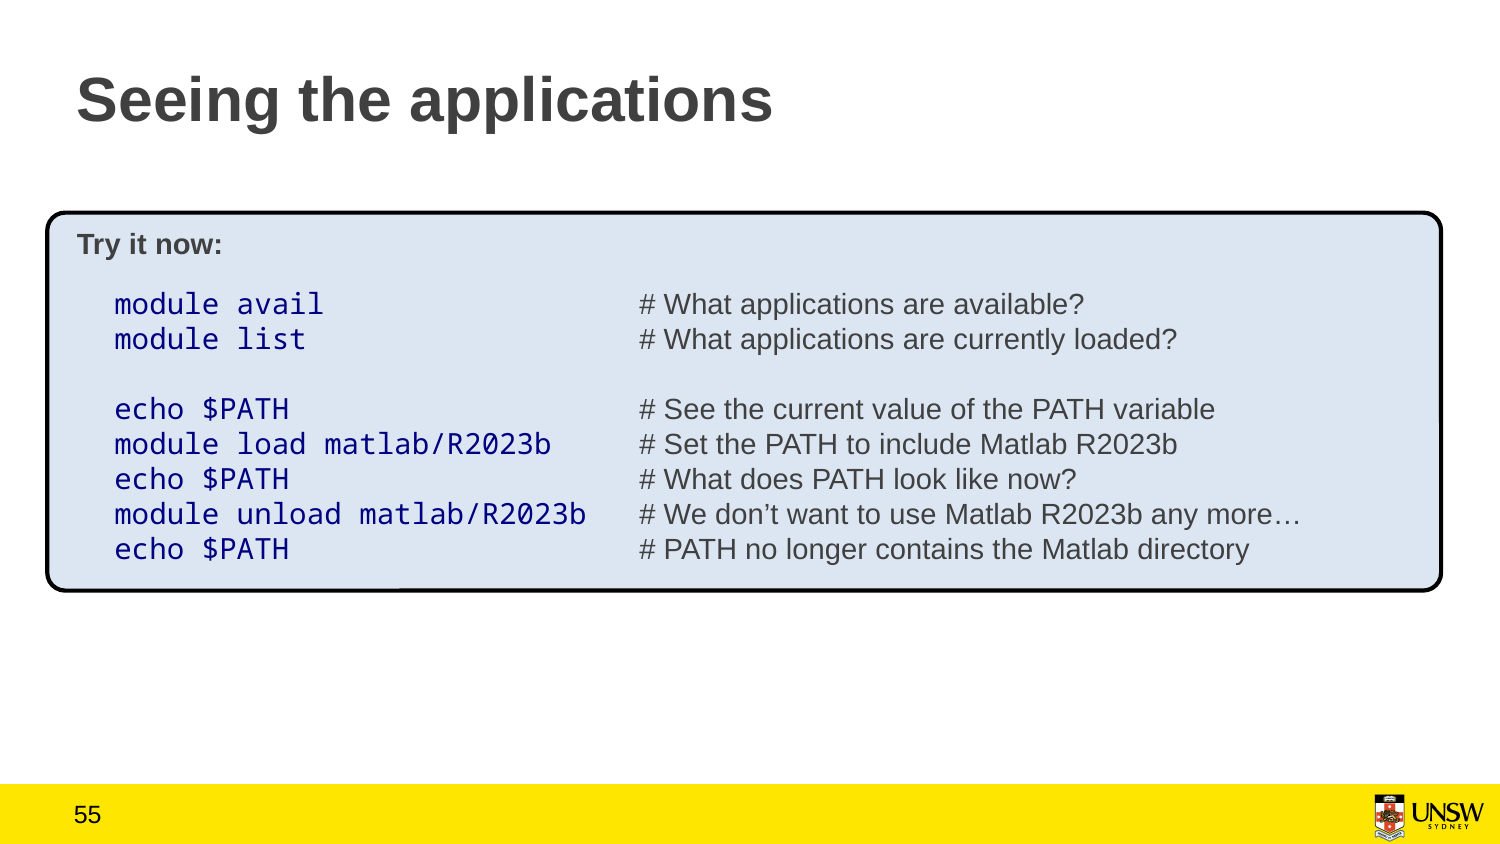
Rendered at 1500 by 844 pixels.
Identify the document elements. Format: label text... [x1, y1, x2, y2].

text_box <number> [59, 791, 219, 839]
text_box [47, 212, 76, 591]
title Seeing the applications [76, 59, 1427, 136]
list Try it now: module avail # What applications are available? module list # What applications are currently loaded? echo $PATH # See the current value of the PATH variable module load matlab/R2023b # Set the PATH to include Matlab R2023b echo $PATH # What does PATH look like now? module unload matlab/R2023b # We don’t want to use Matlab R2023b any more… echo $PATH # PATH no longer contains the Matlab directory [76, 165, 1424, 756]
picture [0, 784, 1500, 844]
text_box [1424, 212, 1442, 591]
